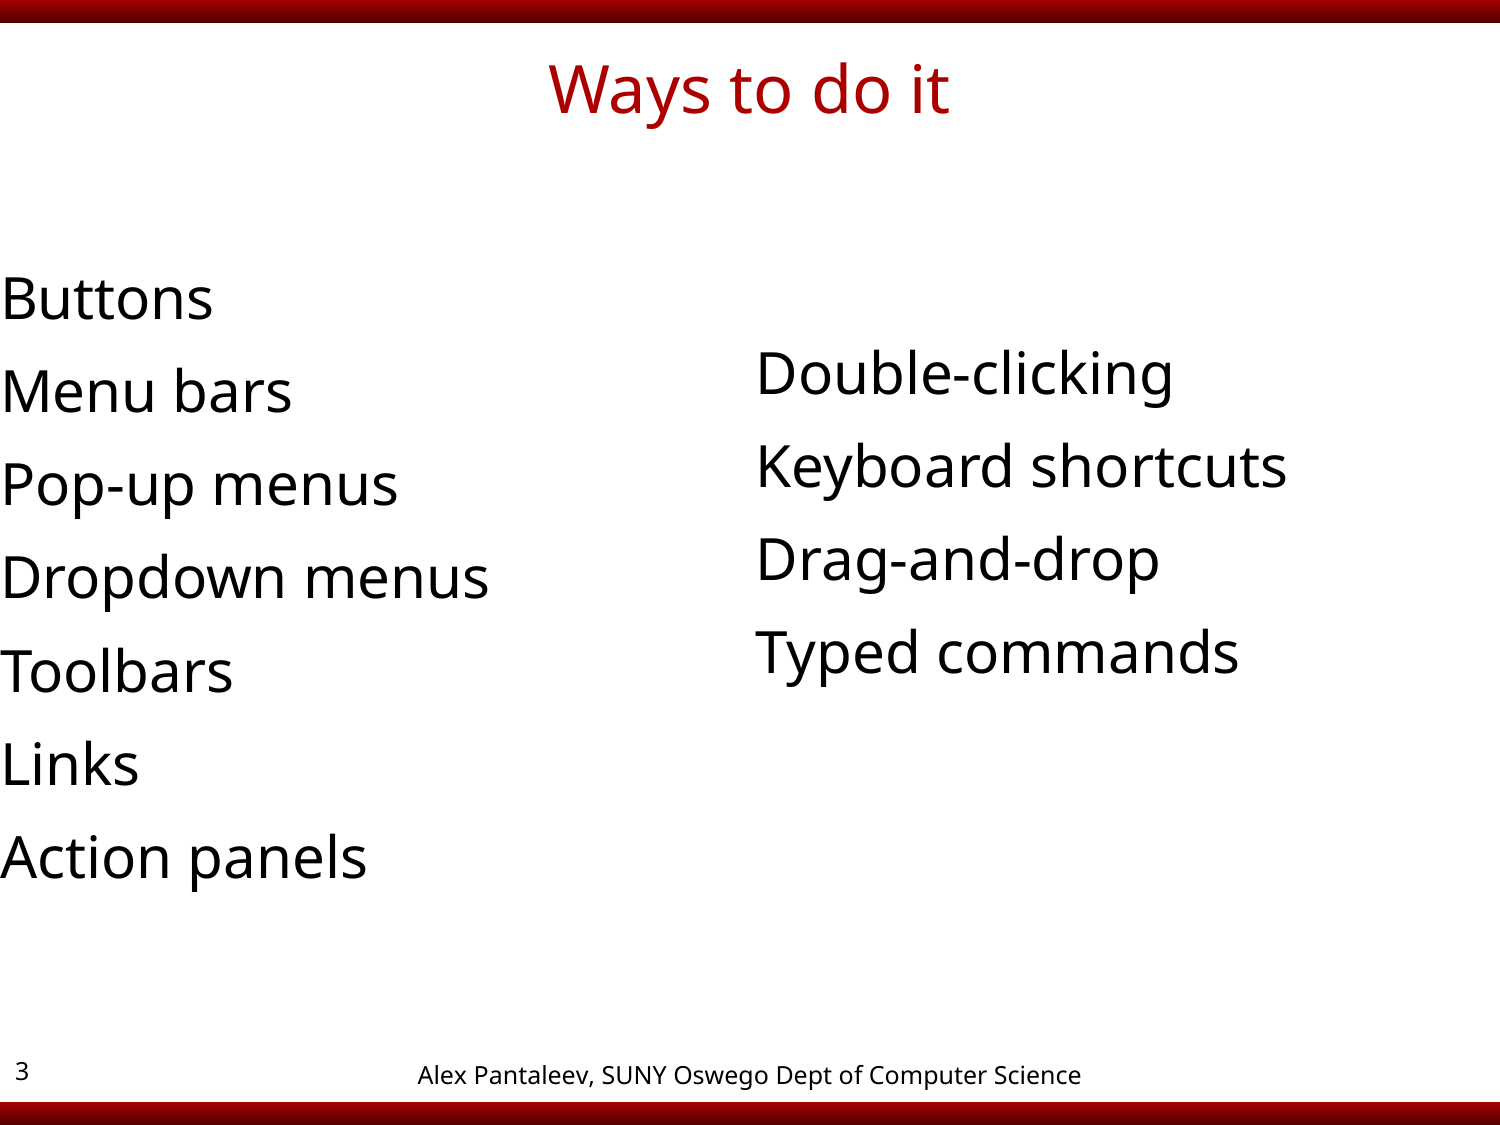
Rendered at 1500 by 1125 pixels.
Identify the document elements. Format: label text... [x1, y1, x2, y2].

title Ways to do it [0, 24, 1500, 150]
list Double-clicking Keyboard shortcuts Drag-and-drop Typed commands [755, 337, 1476, 1048]
list Buttons Menu bars Pop-up menus Dropdown menus Toolbars Links Action panels [0, 262, 720, 1063]
